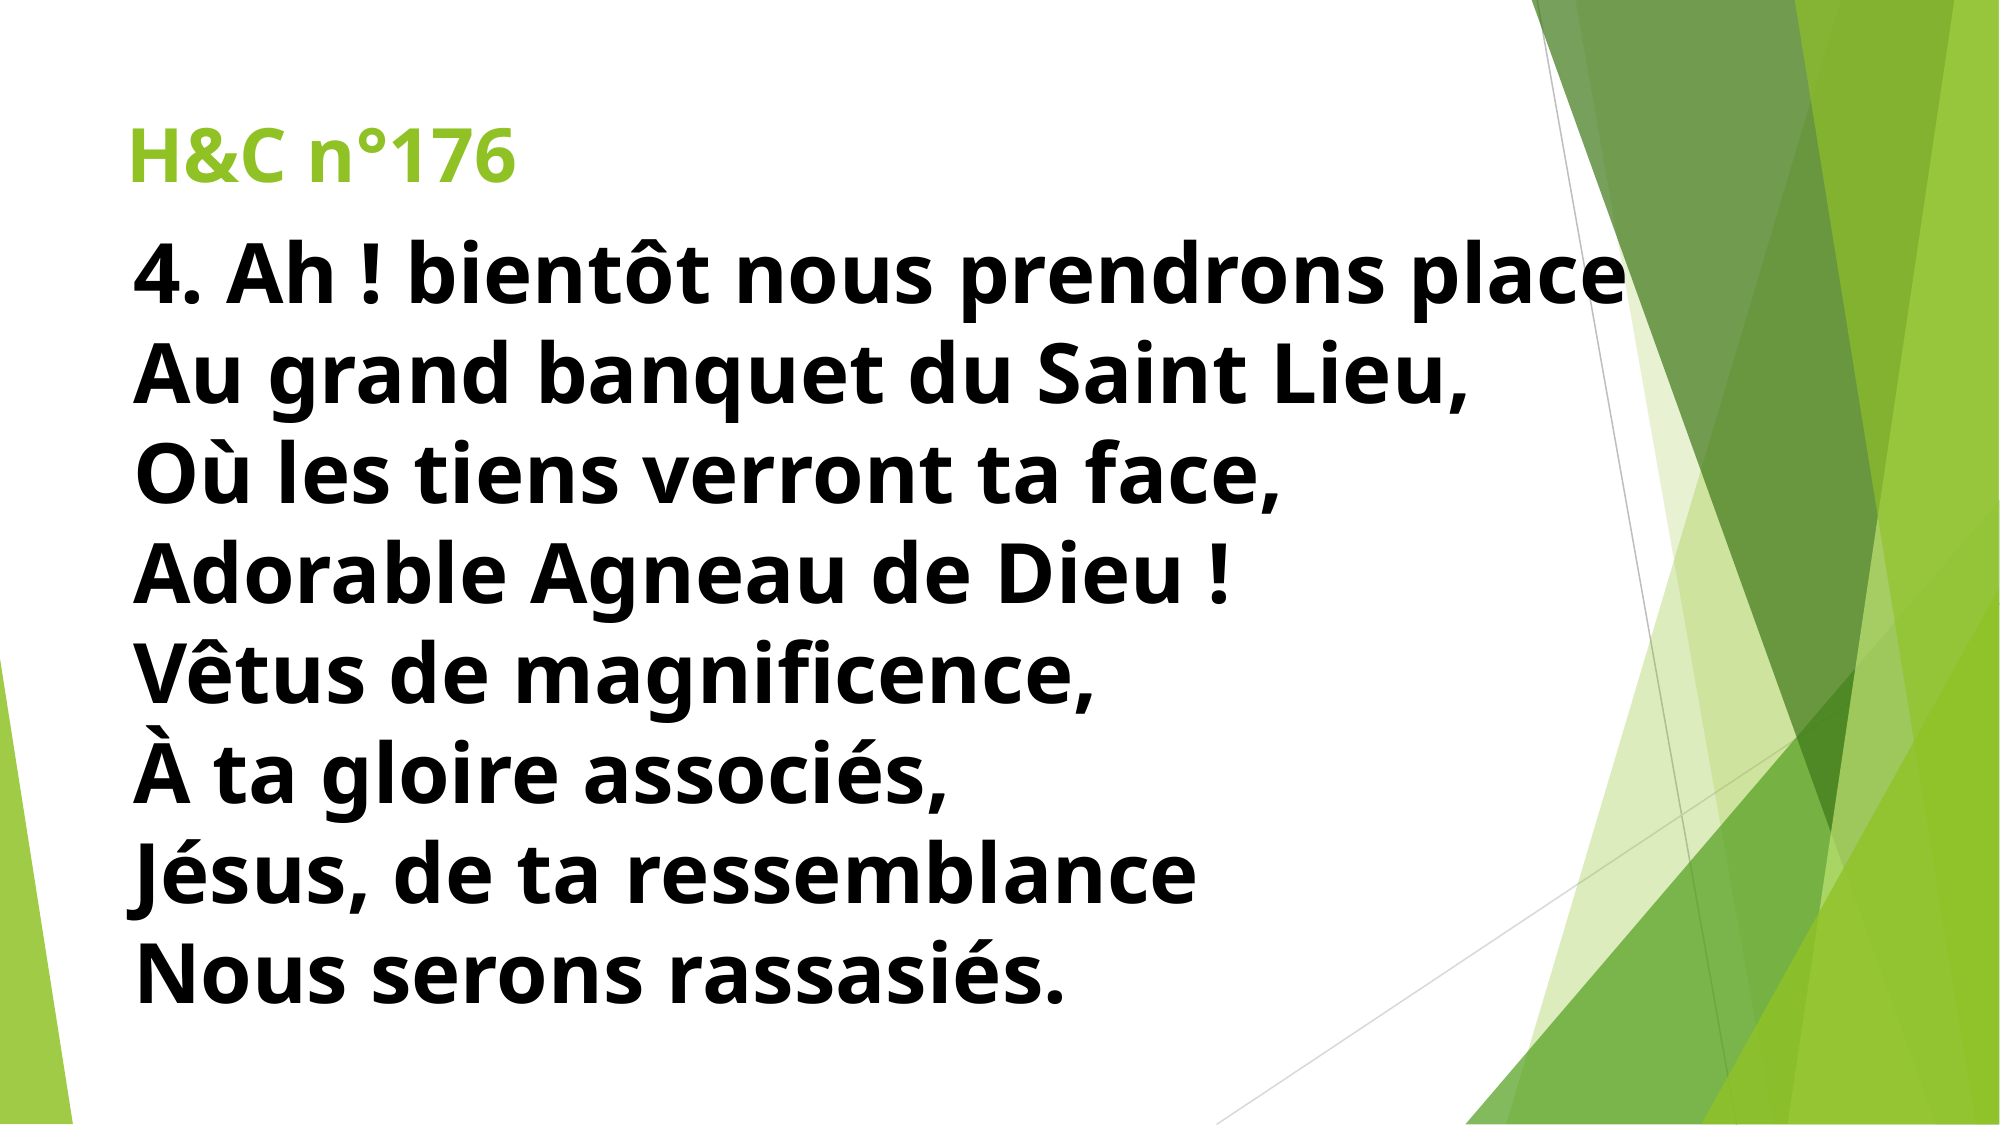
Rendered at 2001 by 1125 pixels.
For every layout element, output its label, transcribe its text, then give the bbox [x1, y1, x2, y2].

text_box 4. Ah ! bientôt nous prendrons place Au grand banquet du Saint Lieu, Où les tiens verront ta face, Adorable Agneau de Dieu ! Vêtus de magnificence, À ta gloire associés, Jésus, de ta ressemblance Nous serons rassasiés. [118, 212, 1961, 1074]
text_box H&C n°176 [111, 99, 1522, 213]
